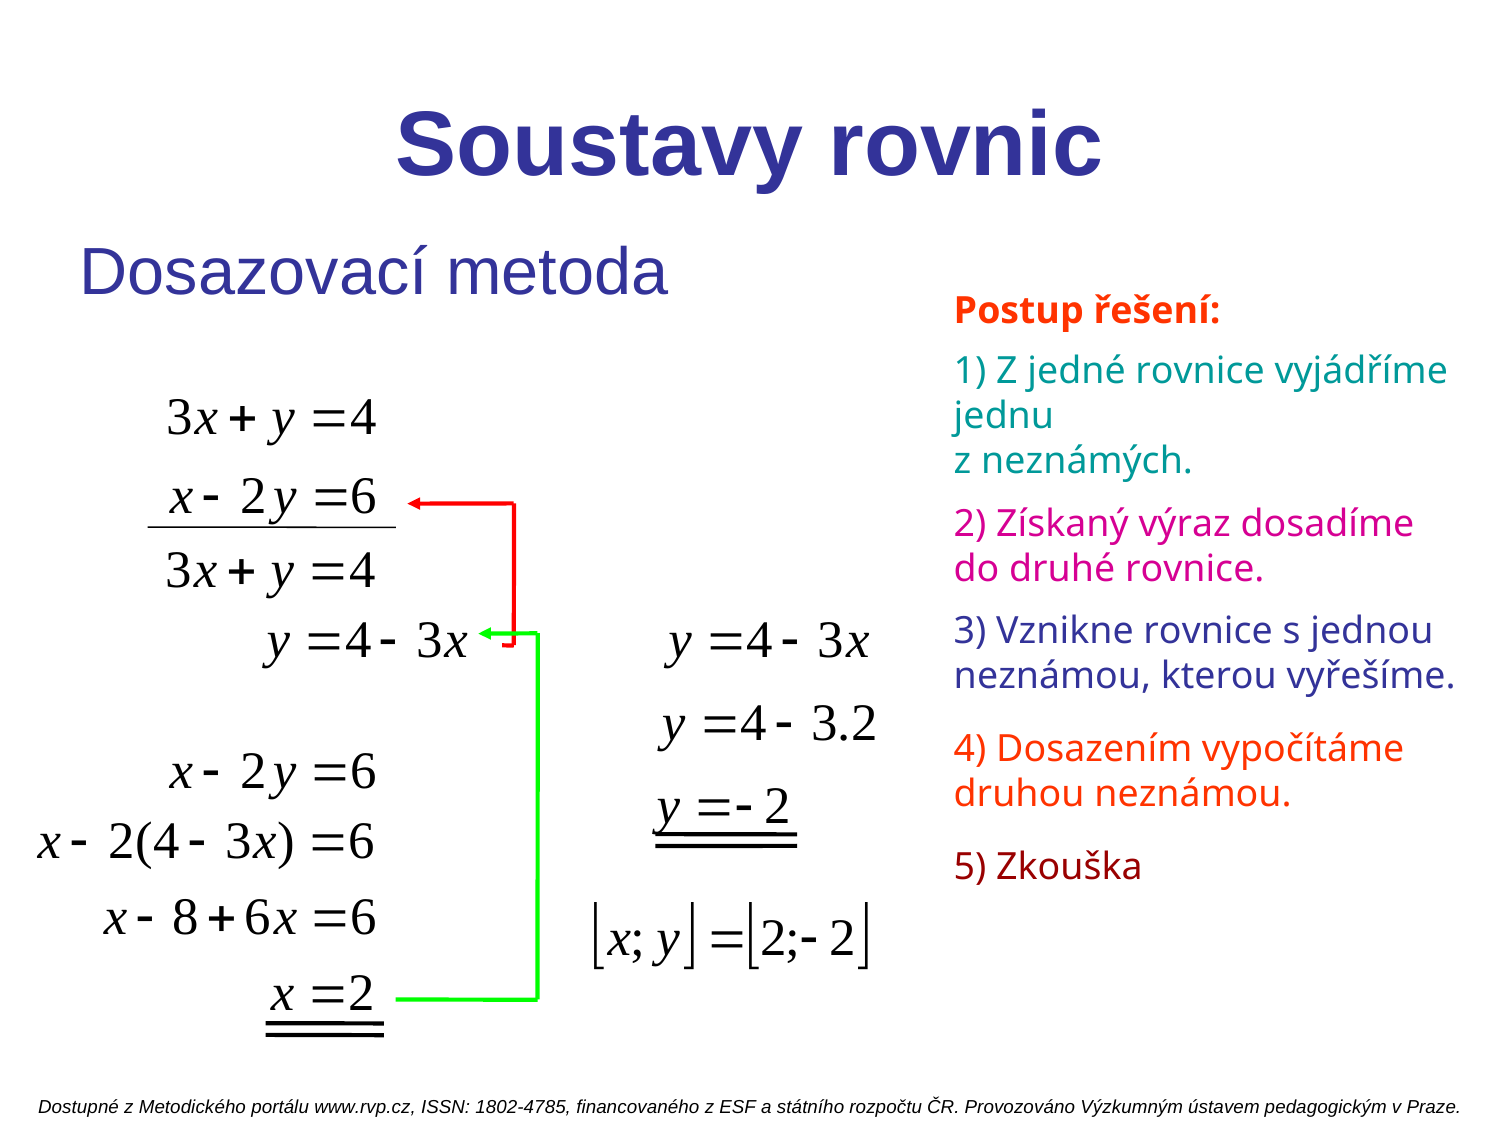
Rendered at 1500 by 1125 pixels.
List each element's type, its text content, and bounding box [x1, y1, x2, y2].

text_box Dosazovací metoda [64, 219, 1117, 316]
chart [643, 774, 799, 846]
chart [648, 692, 888, 763]
chart [260, 961, 384, 1024]
title Soustavy rovnic [75, 45, 1426, 233]
chart [27, 740, 384, 881]
text_box 4) Dosazením vypočítáme druhou neznámou. [939, 716, 1477, 822]
text_box [159, 385, 385, 526]
text_box 5) Zkouška [938, 834, 1500, 895]
text_box 3) Vznikne rovnice s jednou neznámou, kterou vyřešíme. [939, 597, 1477, 704]
chart [159, 538, 479, 680]
text_box 2) Získaný výraz dosadíme do druhé rovnice. [939, 491, 1477, 597]
chart [584, 902, 877, 978]
text_box [159, 528, 385, 536]
chart [93, 886, 384, 948]
text_box Dostupné z Metodického portálu www.rvp.cz, ISSN: 1802-4785, financovaného z ESF a státního rozpočtu ČR. Provozováno Výzkumným ústavem pedagogickým v Praze. [23, 1087, 1476, 1125]
text_box 1) Z jedné rovnice vyjádříme jednu z neznámých. [938, 337, 1471, 489]
chart [655, 609, 881, 680]
text_box Postup řešení: [938, 278, 1471, 337]
